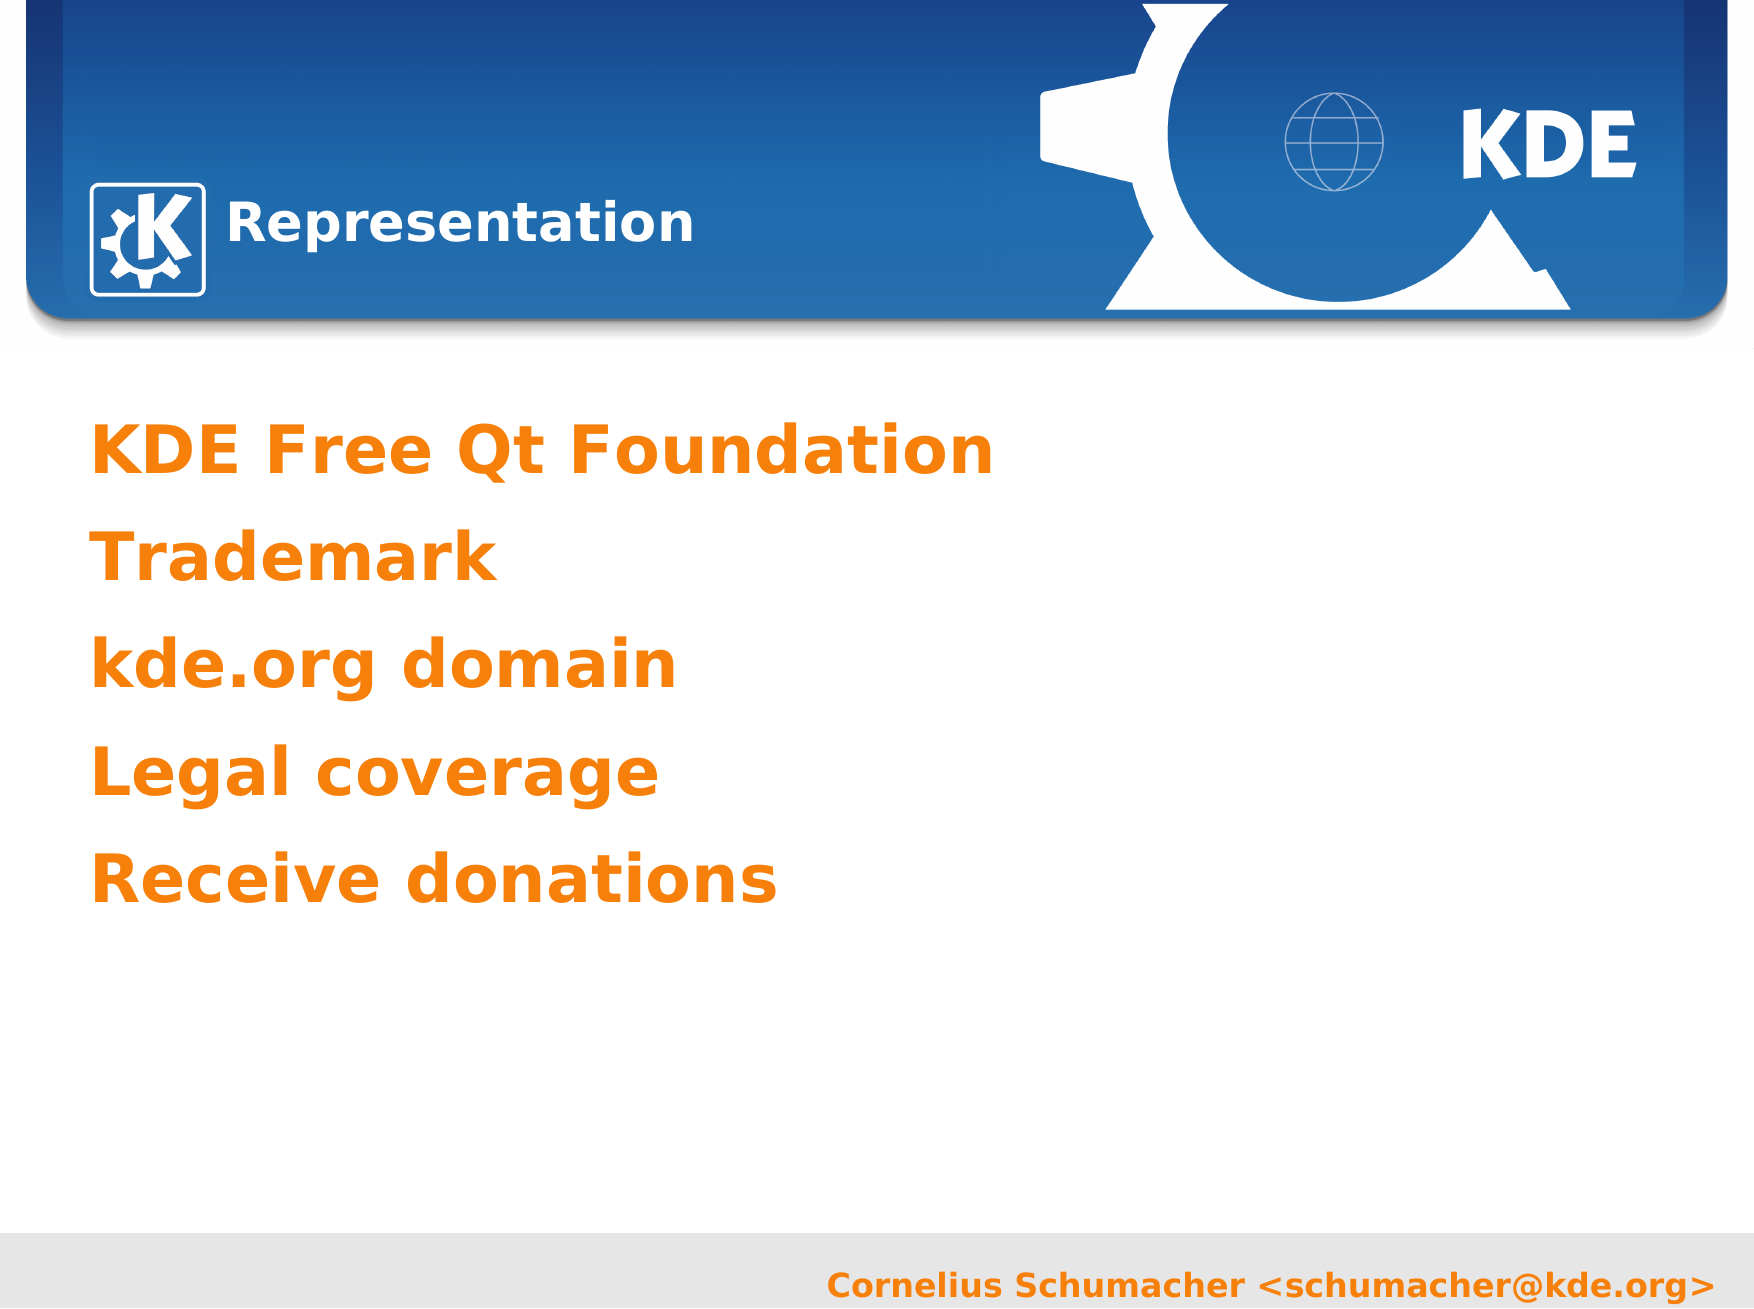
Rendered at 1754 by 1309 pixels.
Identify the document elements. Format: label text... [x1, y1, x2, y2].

title Representation [225, 181, 1126, 265]
list KDE Free Qt Foundation Trademark kde.org domain Legal coverage Receive donations [71, 411, 1651, 1148]
picture [0, 0, 1754, 349]
